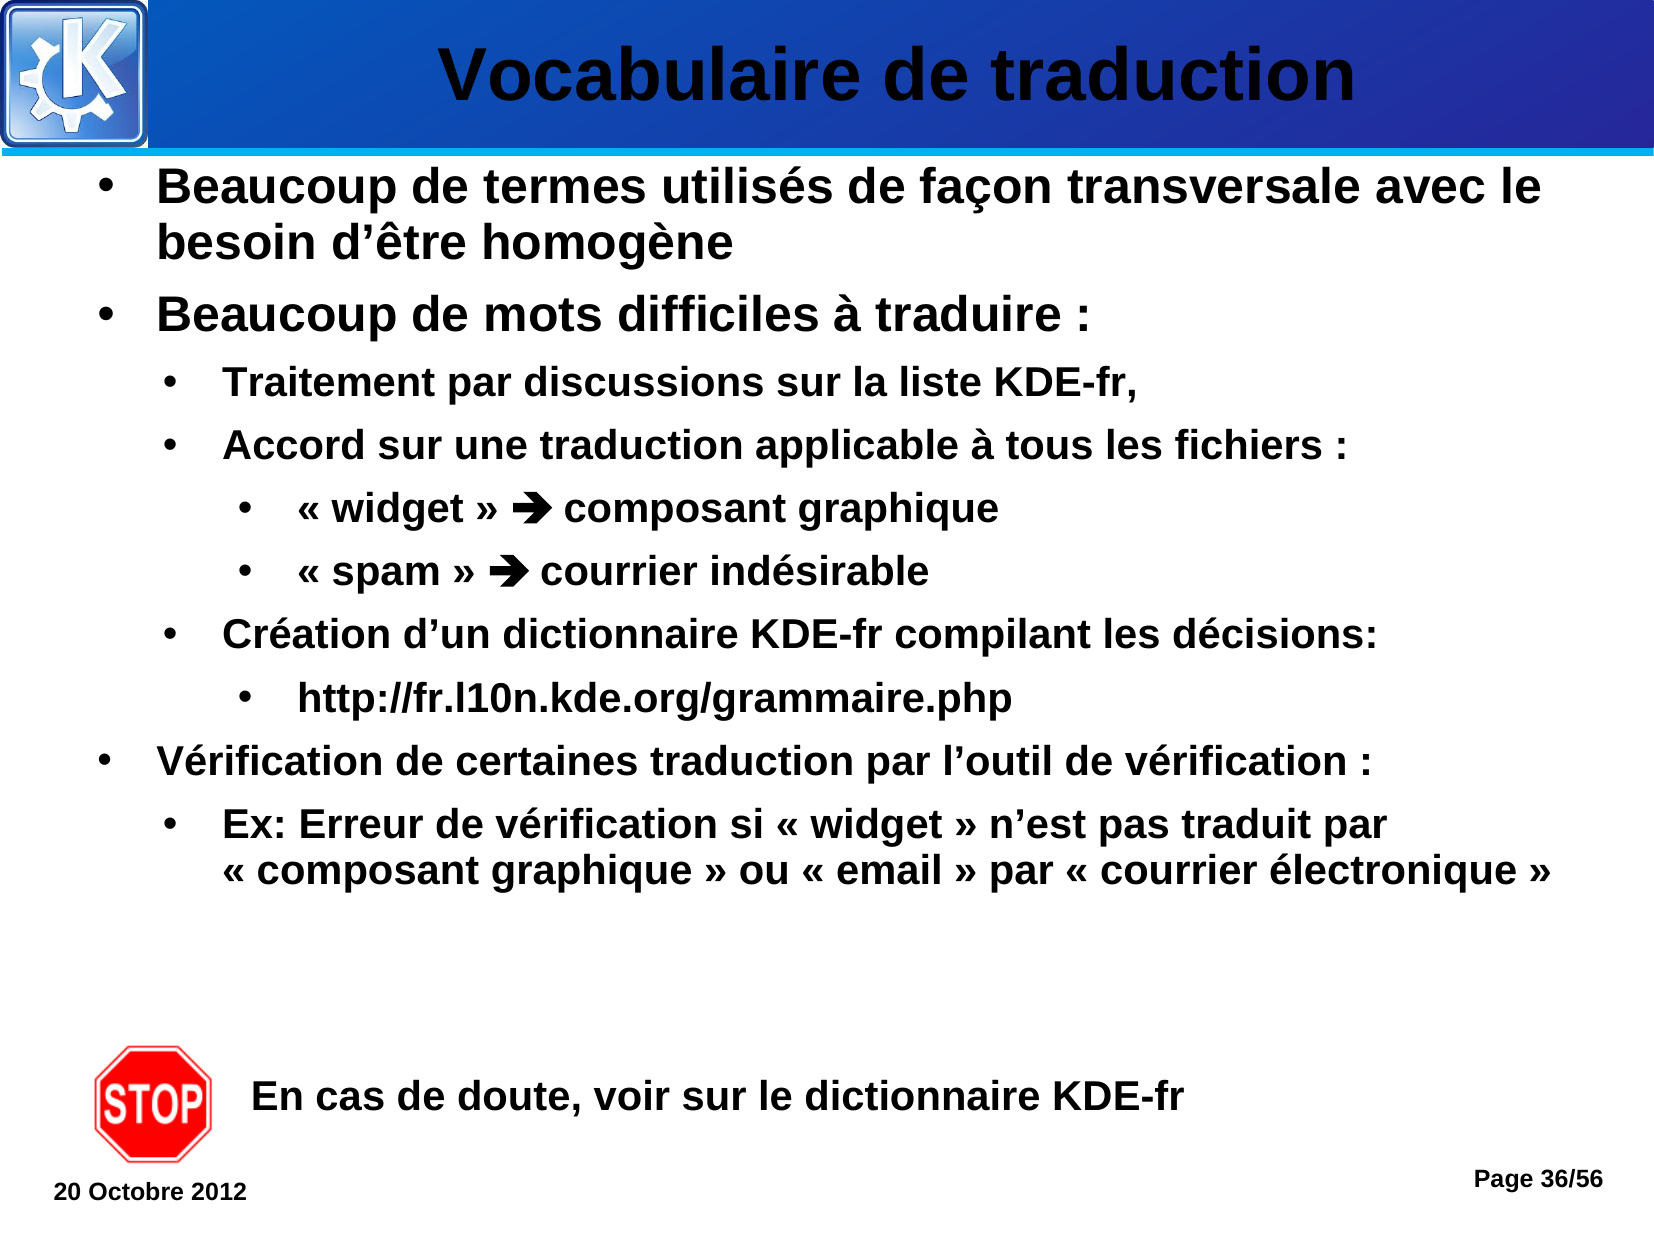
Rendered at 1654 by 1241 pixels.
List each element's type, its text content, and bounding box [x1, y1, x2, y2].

text_box En cas de doute, voir sur le dictionnaire KDE-fr [236, 1065, 1524, 1128]
picture [94, 1045, 213, 1164]
text_box Beaucoup de termes utilisés de façon transversale avec le besoin d’être homogène Beaucoup de mots difficiles à traduire : Traitement par discussions sur la liste KDE-fr, Accord sur une traduction applicable à tous les fichiers : « widget »  composant graphique « spam »  courrier indésirable Création d’un dictionnaire KDE-fr compilant les décisions: http://fr.l10n.kde.org/grammaire.php Vérification de certaines traduction par l’outil de vérification : Ex: Erreur de vérification si « widget » n’est pas traduit par « composant graphique » ou « email » par « courrier électronique » [82, 147, 1619, 999]
picture [0, 0, 141, 148]
text_box Vocabulaire de traduction [141, 0, 1654, 148]
